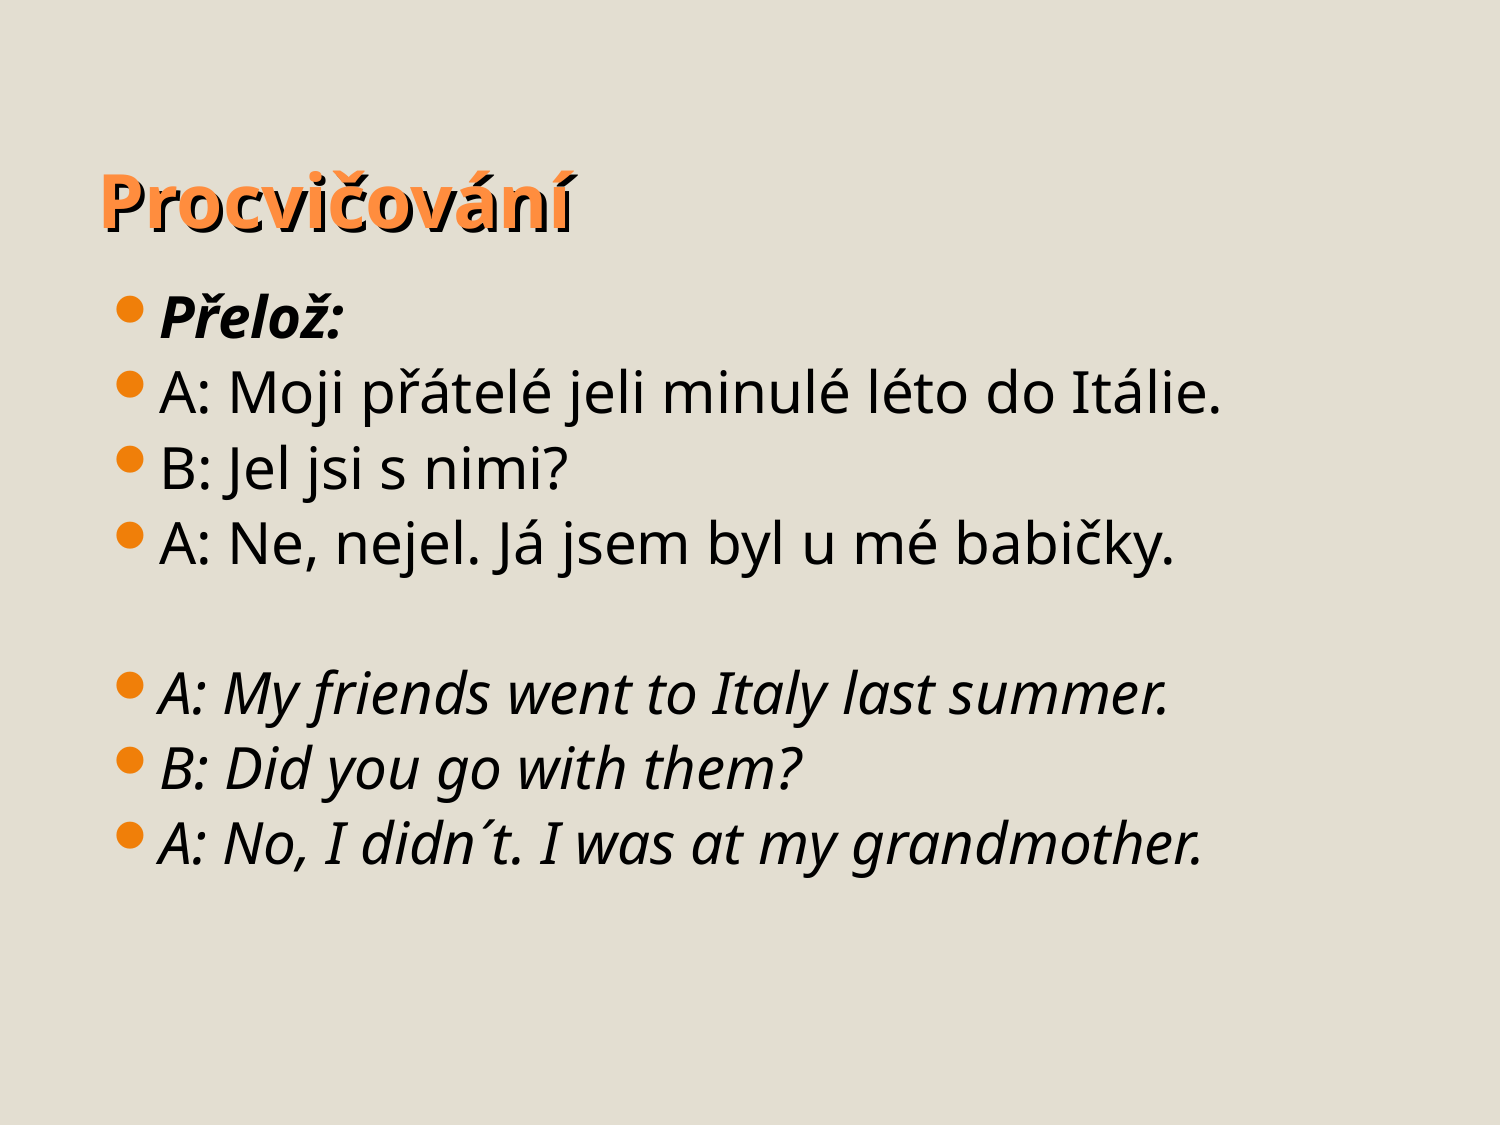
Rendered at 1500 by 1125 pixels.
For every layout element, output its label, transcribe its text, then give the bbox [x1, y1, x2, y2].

list Přelož: A: Moji přátelé jeli minulé léto do Itálie. B: Jel jsi s nimi? A: Ne, nejel. Já jsem byl u mé babičky. A: My friends went to Italy last summer. B: Did you go with them? A: No, I didn´t. I was at my grandmother. [82, 265, 1426, 953]
title Procvičování [82, 78, 1426, 251]
